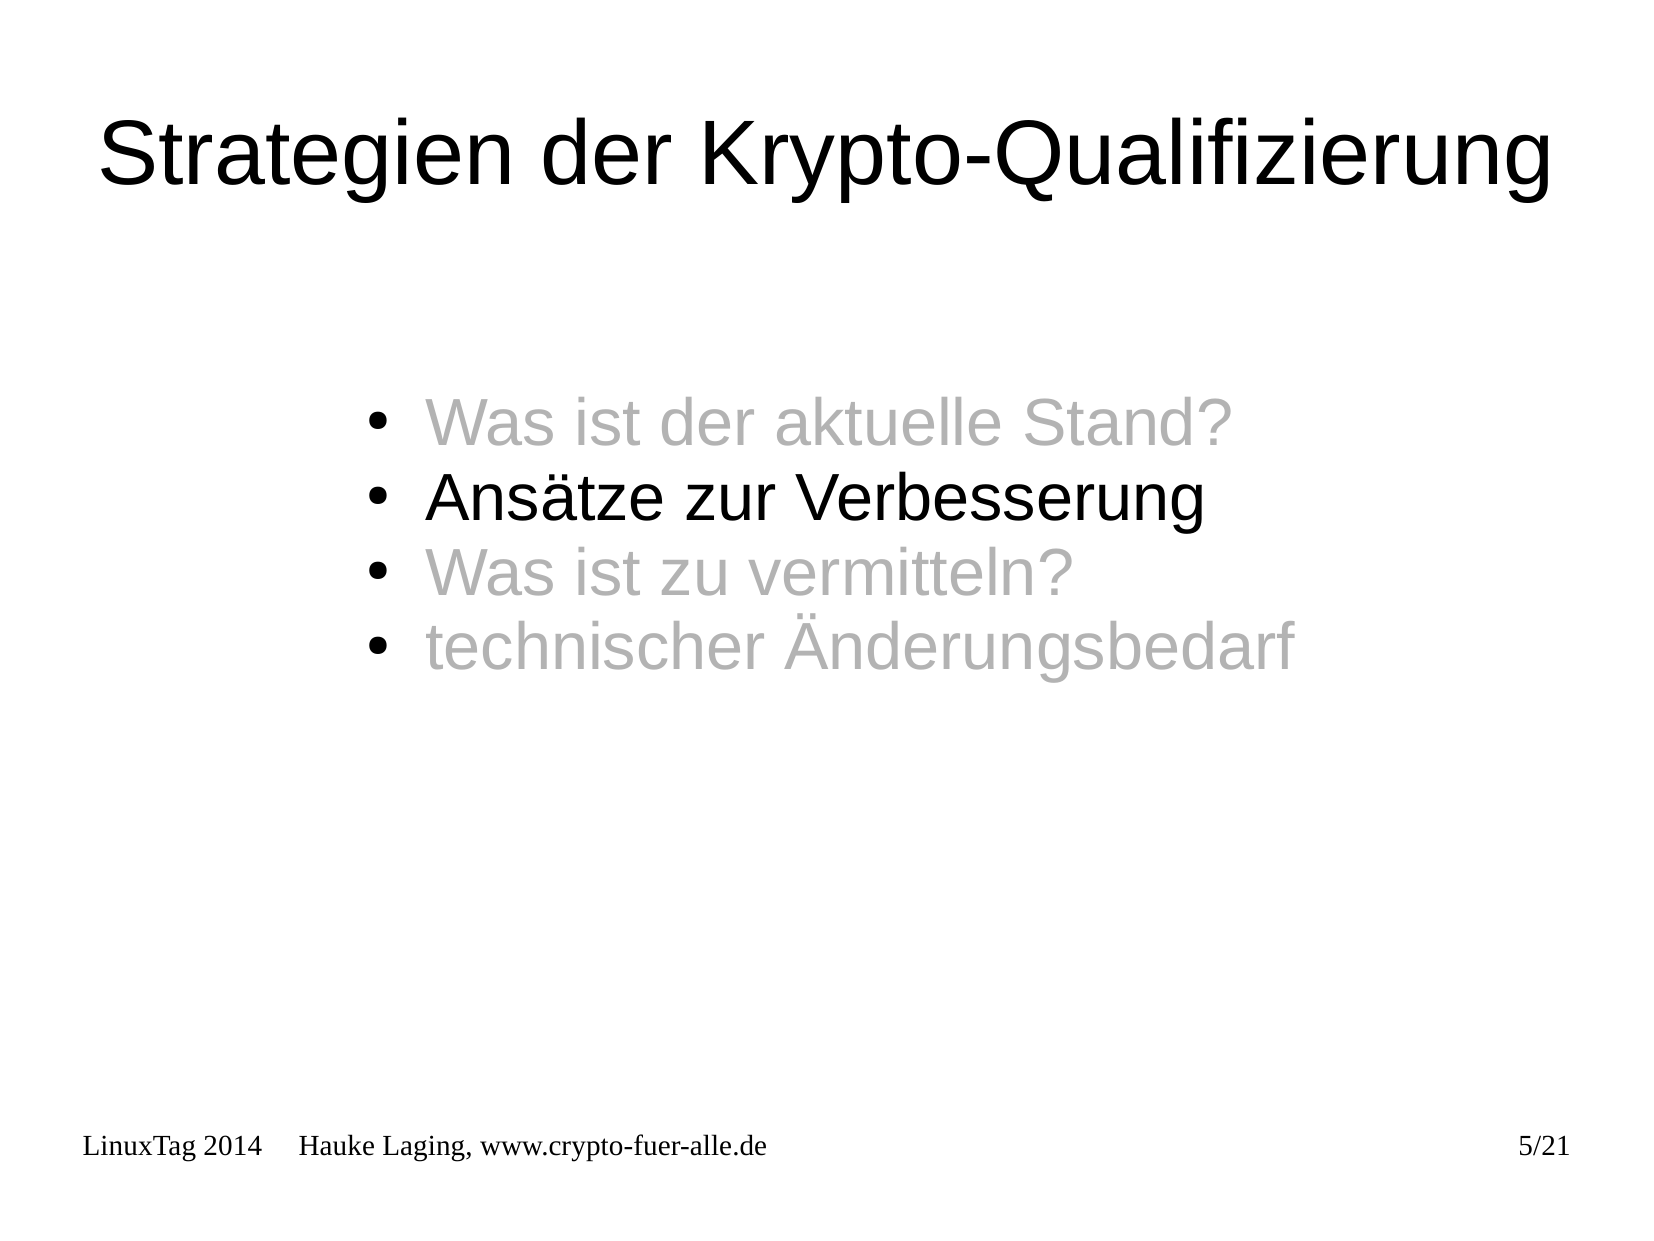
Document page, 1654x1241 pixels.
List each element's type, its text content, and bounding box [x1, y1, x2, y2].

title Strategien der Krypto-Qualifizierung [82, 49, 1571, 257]
subtitle Was ist der aktuelle Stand? Ansätze zur Verbesserung Was ist zu vermitteln? technischer Änderungsbedarf [366, 290, 1571, 780]
